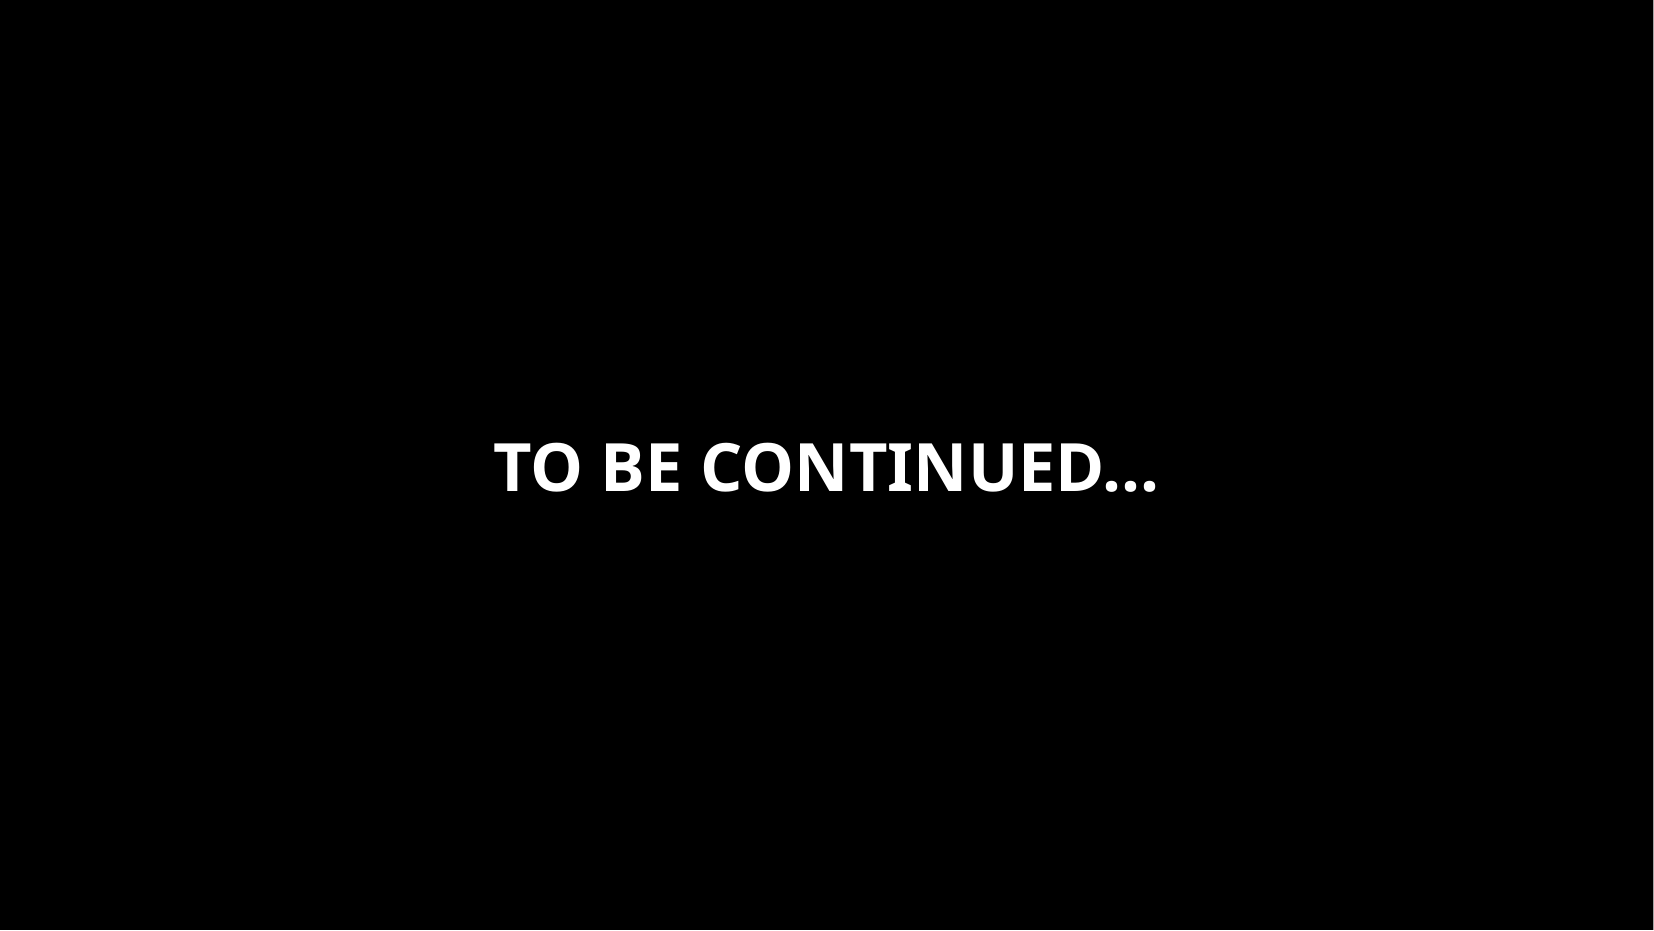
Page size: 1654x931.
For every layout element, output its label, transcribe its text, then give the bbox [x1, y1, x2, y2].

subtitle TO BE CONTINUED... [82, 105, 1571, 825]
